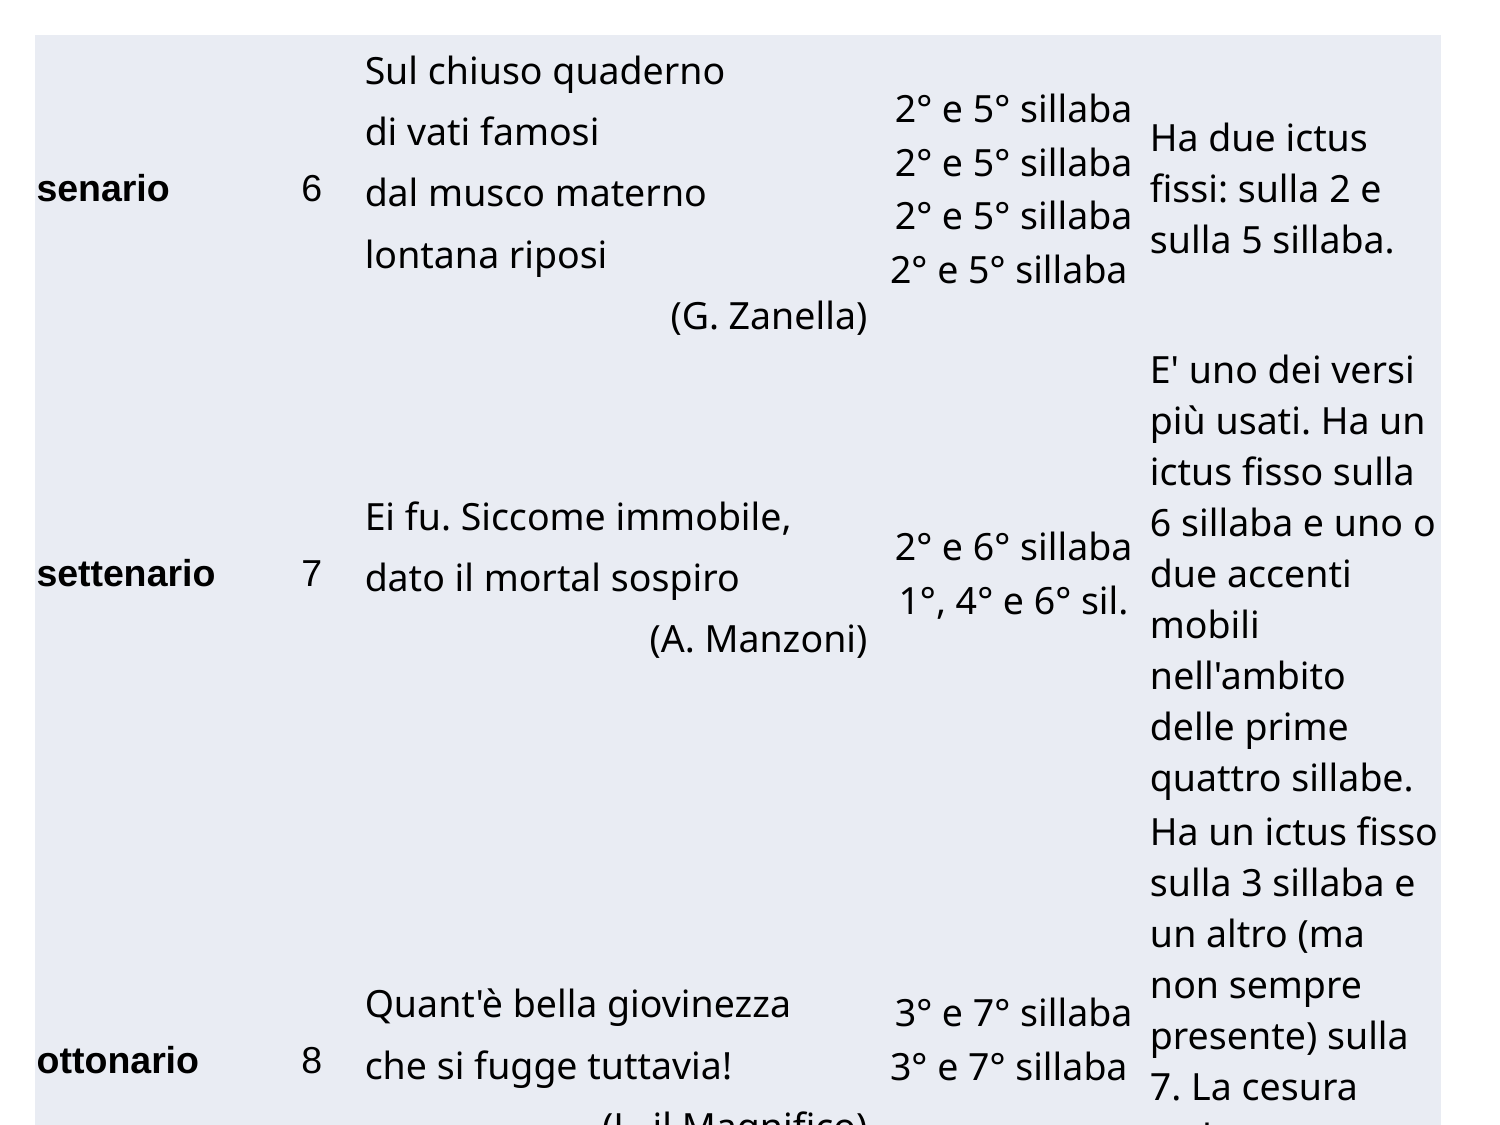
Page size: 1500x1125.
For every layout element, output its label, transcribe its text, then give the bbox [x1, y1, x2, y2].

table_cell E' uno dei versi più usati. Ha un ictus fisso sulla 6 sillaba e uno o due accenti mobili nell'ambito delle prime quattro sillabe. [1148, 342, 1441, 804]
table_header senario [35, 35, 260, 342]
table_header 2° e 5° sillaba 2° e 5° sillaba 2° e 5° sillaba 2° e 5° sillaba [879, 35, 1148, 342]
table_cell 2° e 6° sillaba 1°, 4° e 6° sil. [879, 342, 1148, 804]
table_cell Quant'è bella giovinezza che si fugge tuttavia! (L. il Magnifico) [363, 804, 879, 1125]
table_cell Ei fu. Siccome immobile, dato il mortal sospiro (A. Manzoni) [363, 342, 879, 804]
table_cell settenario [35, 342, 260, 804]
table_cell 8 [260, 804, 363, 1125]
table_header Ha due ictus fissi: sulla 2 e sulla 5 sillaba. [1148, 35, 1441, 342]
table_cell 3° e 7° sillaba 3° e 7° sillaba [879, 804, 1148, 1125]
table_cell ottonario [35, 804, 260, 1125]
table_cell 7 [260, 342, 363, 804]
table_cell Ha un ictus fisso sulla 3 sillaba e un altro (ma non sempre presente) sulla 7. La cesura cade solitamente dopo la 4 sillaba. [1148, 804, 1441, 1125]
table_header 6 [260, 35, 363, 342]
table_header Sul chiuso quaderno di vati famosi dal musco materno lontana riposi (G. Zanella) [363, 35, 879, 342]
